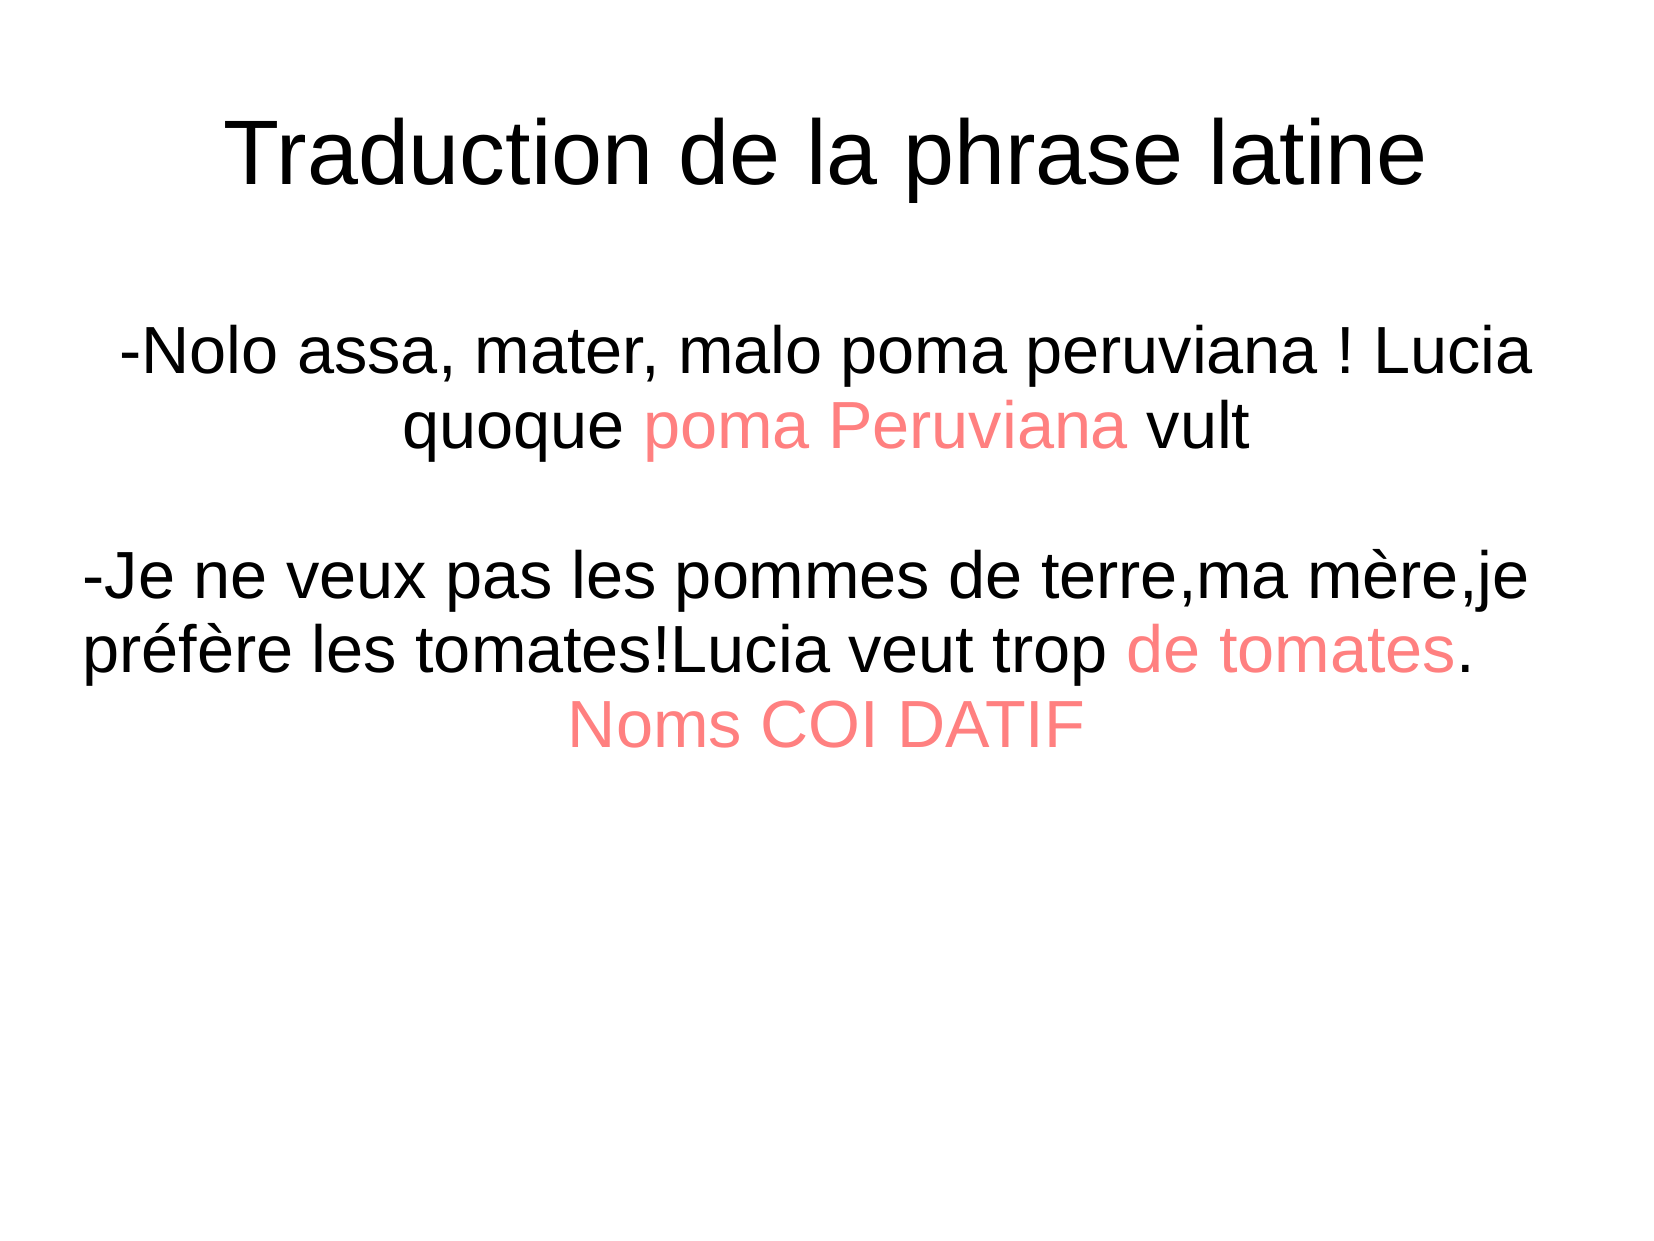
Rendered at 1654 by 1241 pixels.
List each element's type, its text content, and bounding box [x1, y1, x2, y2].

subtitle -Nolo assa, mater, malo poma peruviana ! Lucia quoque poma Peruviana vult -Je ne veux pas les pommes de terre,ma mère,je préfère les tomates!Lucia veut trop de tomates. Noms COI DATIF [82, 290, 1571, 1010]
title Traduction de la phrase latine [82, 49, 1571, 257]
